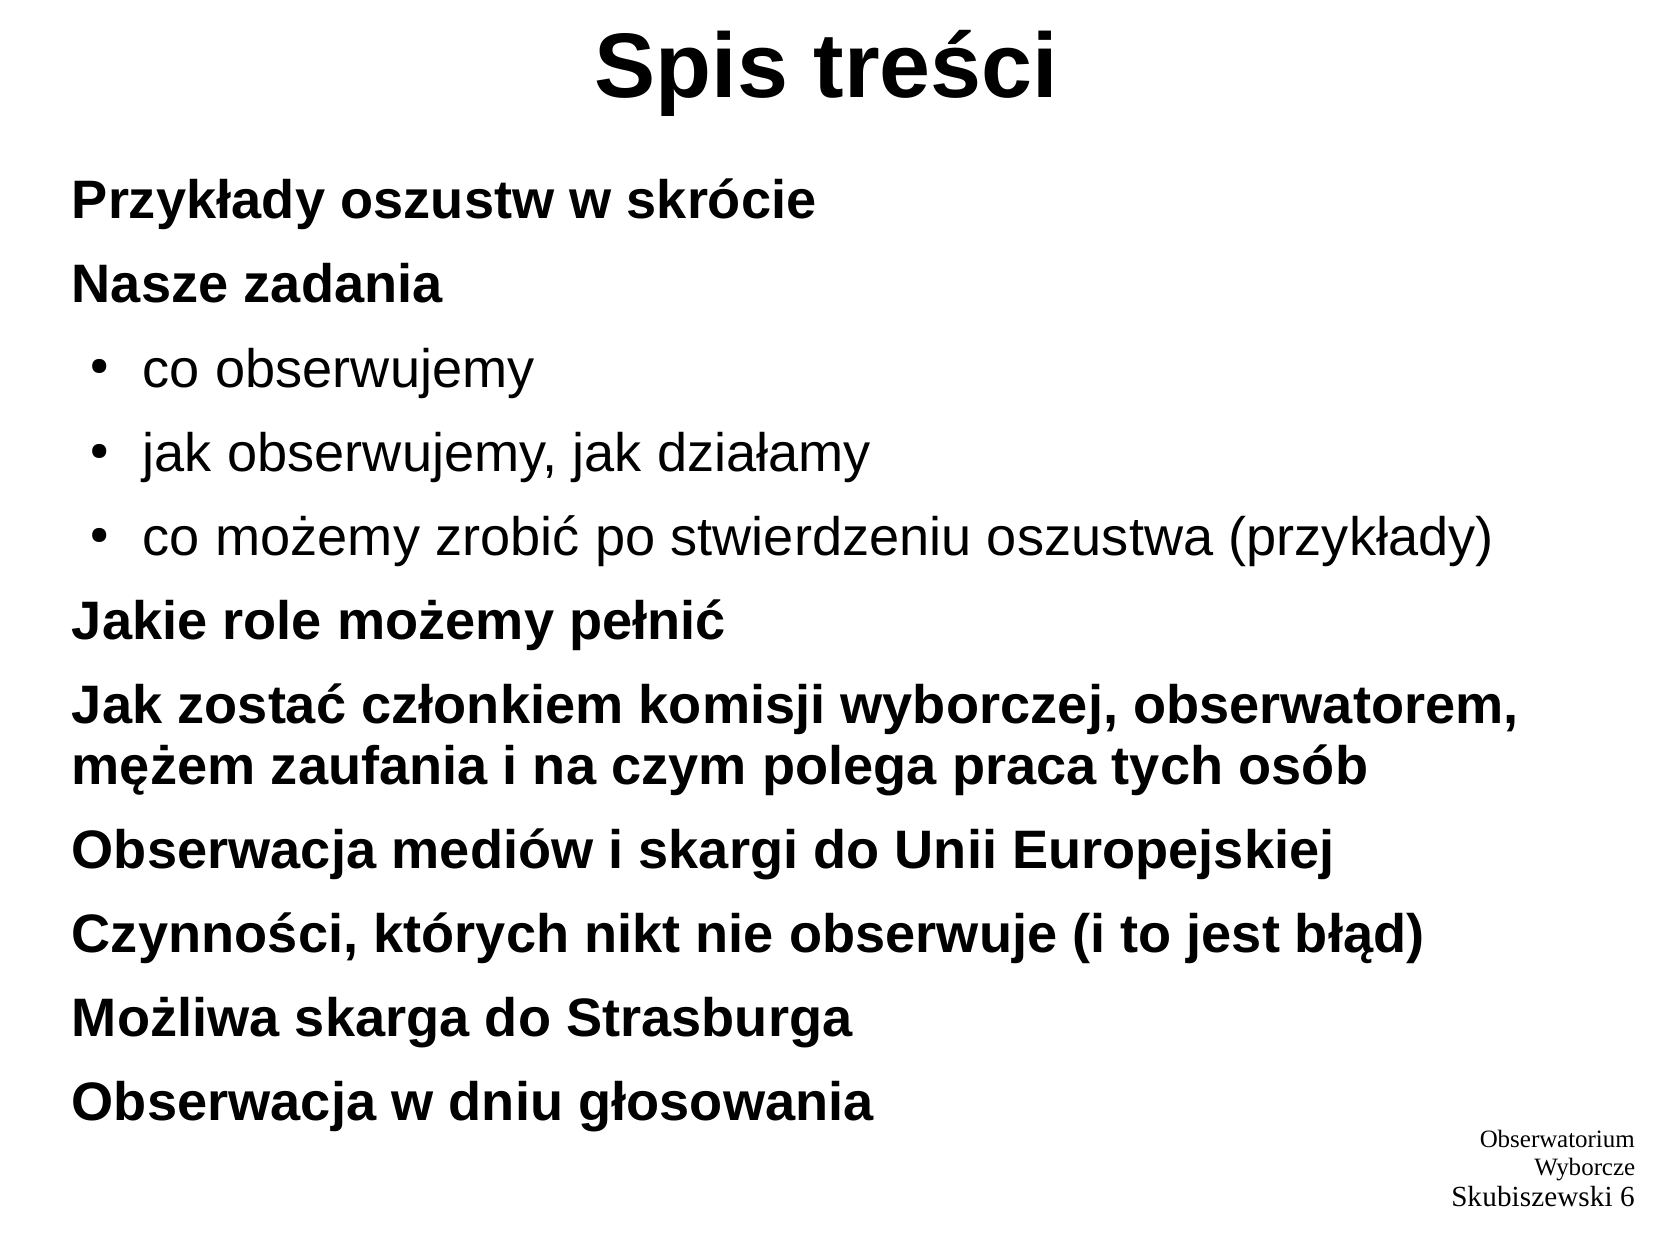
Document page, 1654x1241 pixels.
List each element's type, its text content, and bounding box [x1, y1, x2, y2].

subtitle Przykłady oszustw w skrócie Nasze zadania co obserwujemy jak obserwujemy, jak działamy co możemy zrobić po stwierdzeniu oszustwa (przykłady) Jakie role możemy pełnić Jak zostać członkiem komisji wyborczej, obserwatorem, mężem zaufania i na czym polega praca tych osób Obserwacja mediów i skargi do Unii Europejskiej Czynności, których nikt nie obserwuje (i to jest błąd) Możliwa skarga do Strasburga Obserwacja w dniu głosowania [71, 169, 1561, 1217]
title Spis treści [82, 15, 1571, 170]
